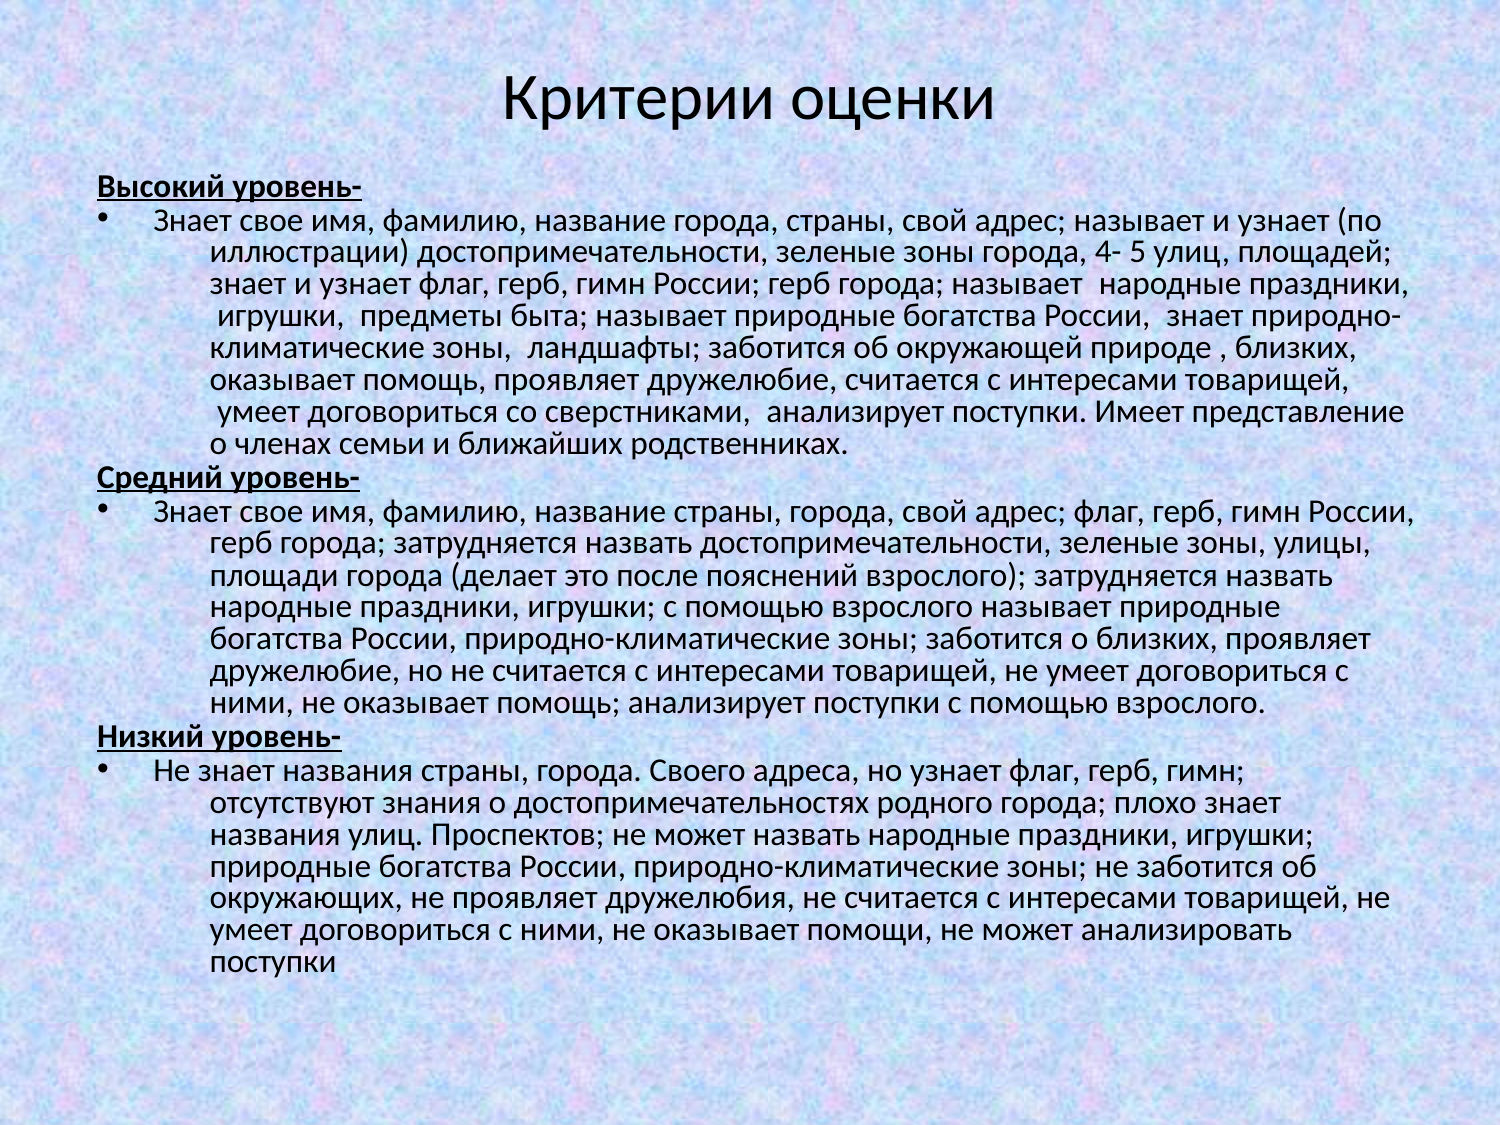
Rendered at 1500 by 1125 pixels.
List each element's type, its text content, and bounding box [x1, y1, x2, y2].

list Высокий уровень- Знает свое имя, фамилию, название города, страны, свой адрес; называет и узнает (по иллюстрации) достопримечательности, зеленые зоны города, 4- 5 улиц, площадей; знает и узнает флаг, герб, гимн России; герб города; называет народные праздники, игрушки, предметы быта; называет природные богатства России, знает природно-климатические зоны, ландшафты; заботится об окружающей природе , близких, оказывает помощь, проявляет дружелюбие, считается с интересами товарищей, умеет договориться со сверстниками, анализирует поступки. Имеет представление о членах семьи и ближайших родственниках. Средний уровень- Знает свое имя, фамилию, название страны, города, свой адрес; флаг, герб, гимн России, герб города; затрудняется назвать достопримечательности, зеленые зоны, улицы, площади города (делает это после пояснений взрослого); затрудняется назвать народные праздники, игрушки; с помощью взрослого называет природные богатства России, природно-климатические зоны; заботится о близких, проявляет дружелюбие, но не считается с интересами товарищей, не умеет договориться с ними, не оказывает помощь; анализирует поступки с помощью взрослого. Низкий уровень- Не знает названия страны, города. Своего адреса, но узнает флаг, герб, гимн; отсутствуют знания о достопримечательностях родного города; плохо знает названия улиц. Проспектов; не может назвать народные праздники, игрушки; природные богатства России, природно-климатические зоны; не заботится об окружающих, не проявляет дружелюбия, не считается с интересами товарищей, не умеет договориться с ними, не оказывает помощи, не может анализировать поступки [82, 164, 1433, 1021]
title Критерии оценки [75, 45, 1426, 138]
